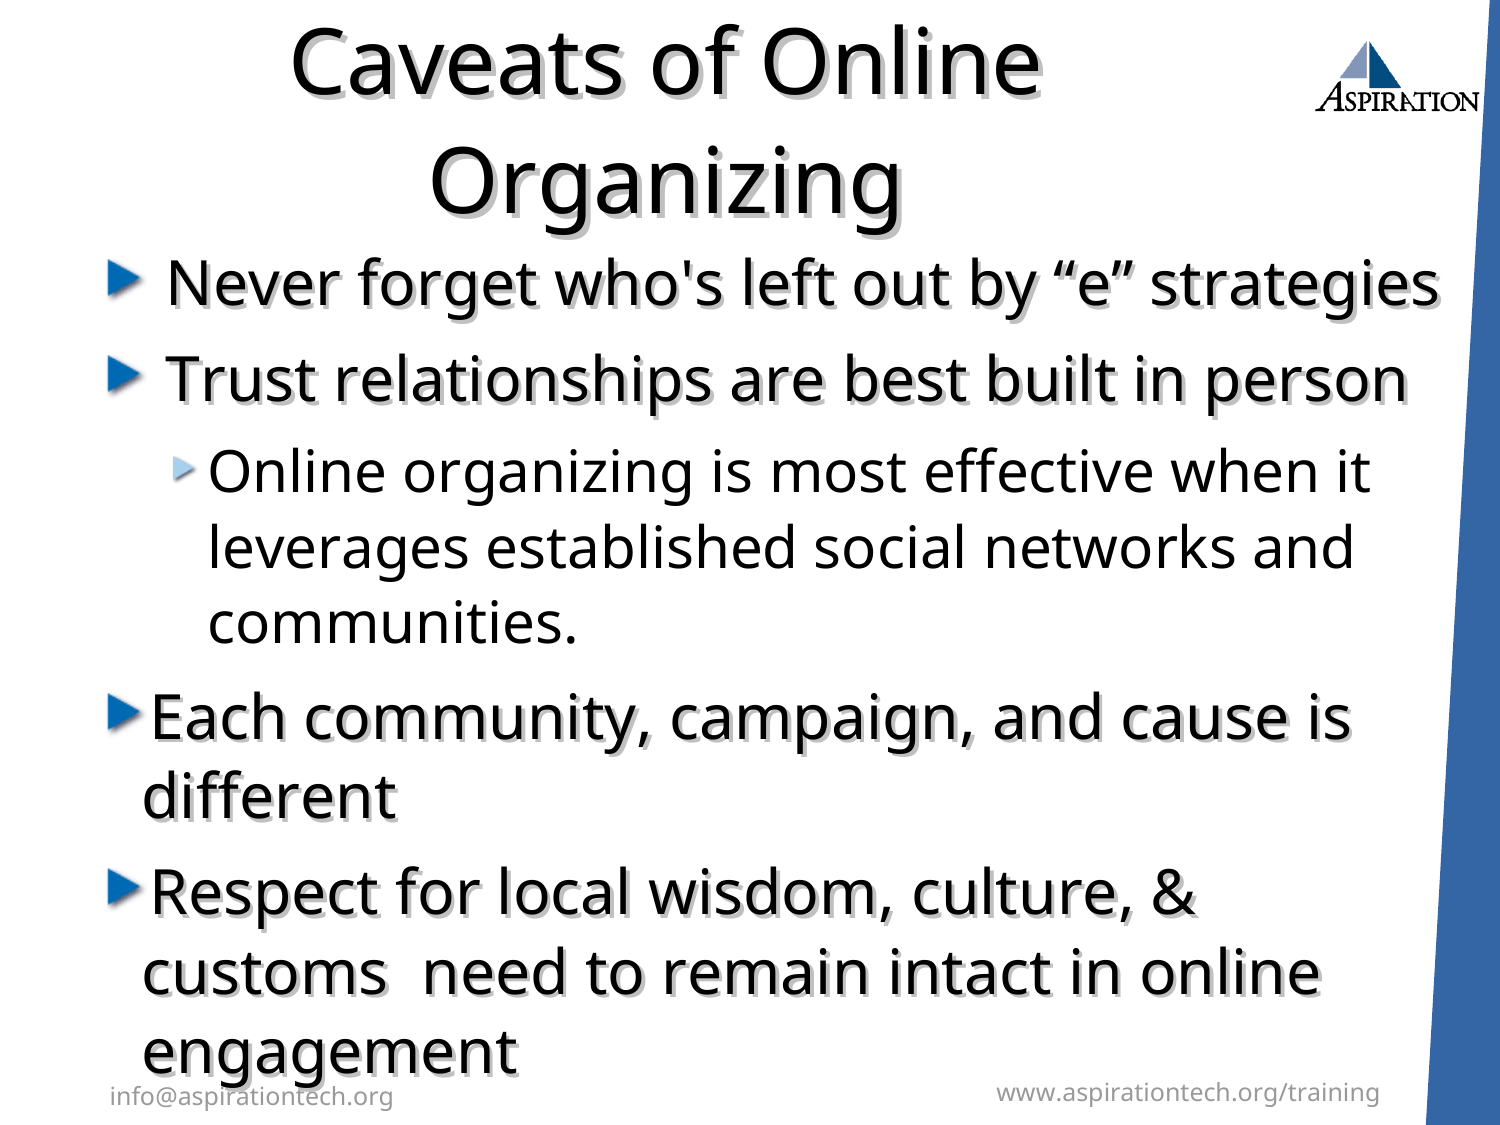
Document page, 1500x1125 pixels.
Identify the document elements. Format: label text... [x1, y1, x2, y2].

list Never forget who's left out by “e” strategies Trust relationships are best built in person Online organizing is most effective when it leverages established social networks and communities. Each community, campaign, and cause is different Respect for local wisdom, culture, & customs need to remain intact in online engagement [49, 238, 1447, 1007]
title Caveats of Online Organizing [49, 19, 1284, 206]
picture [1315, 41, 1480, 120]
